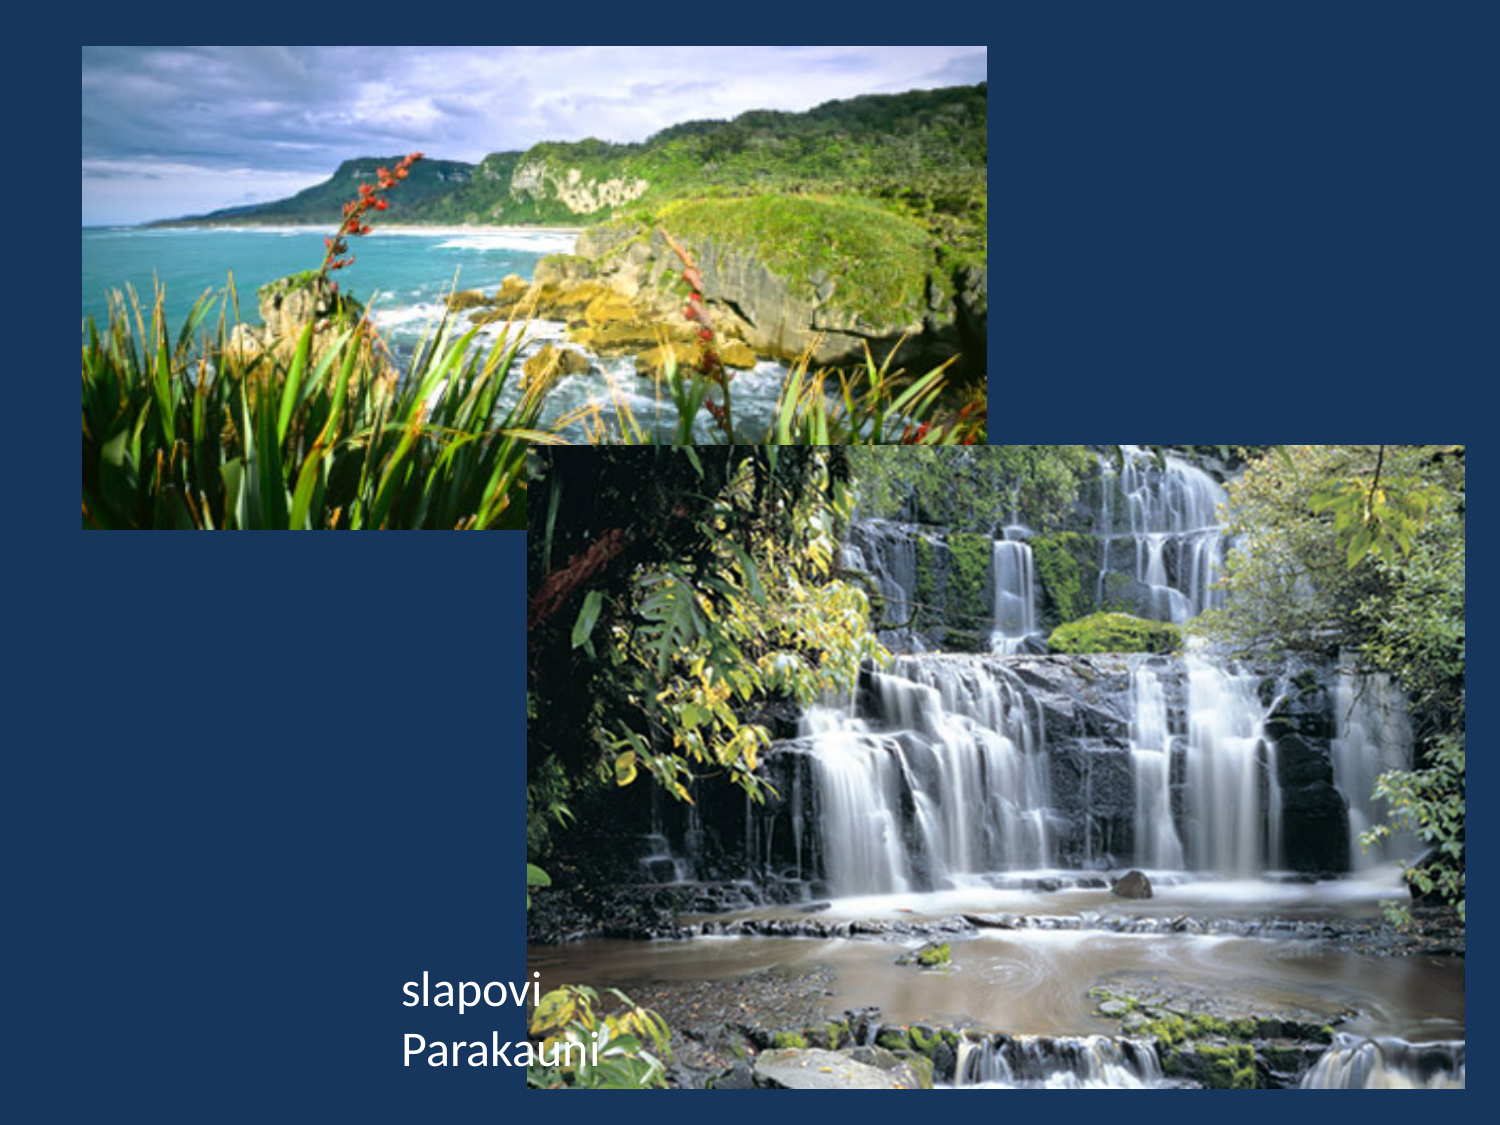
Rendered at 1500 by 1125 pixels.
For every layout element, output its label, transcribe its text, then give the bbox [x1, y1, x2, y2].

text_box slapovi Parakauni [386, 949, 739, 1084]
picture [82, 46, 1465, 1090]
